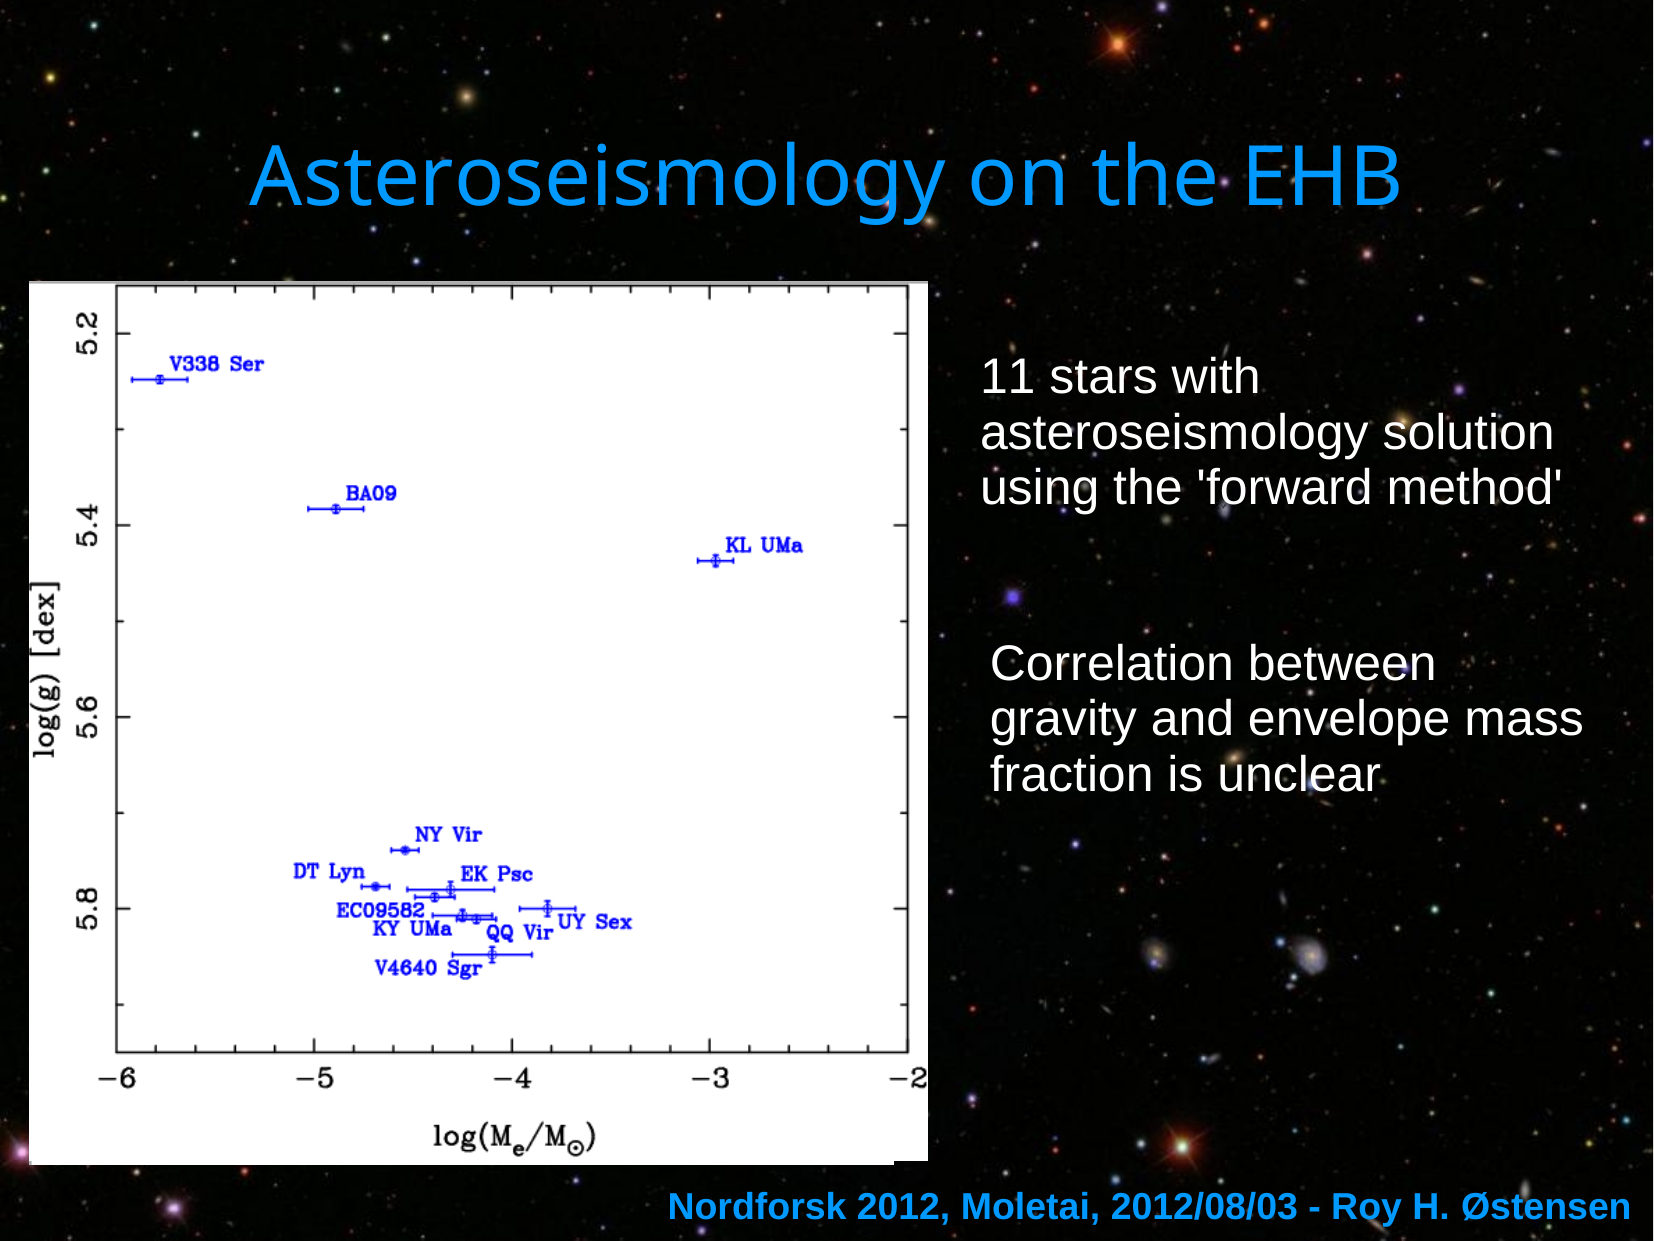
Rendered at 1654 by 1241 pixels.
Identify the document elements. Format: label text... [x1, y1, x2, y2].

picture [0, 0, 1654, 1241]
list Correlation between gravity and envelope mass fraction is unclear [989, 634, 1596, 841]
list 11 stars with asteroseismology solution using the 'forward method' [979, 348, 1587, 554]
title Asteroseismology on the EHB [121, 122, 1534, 224]
